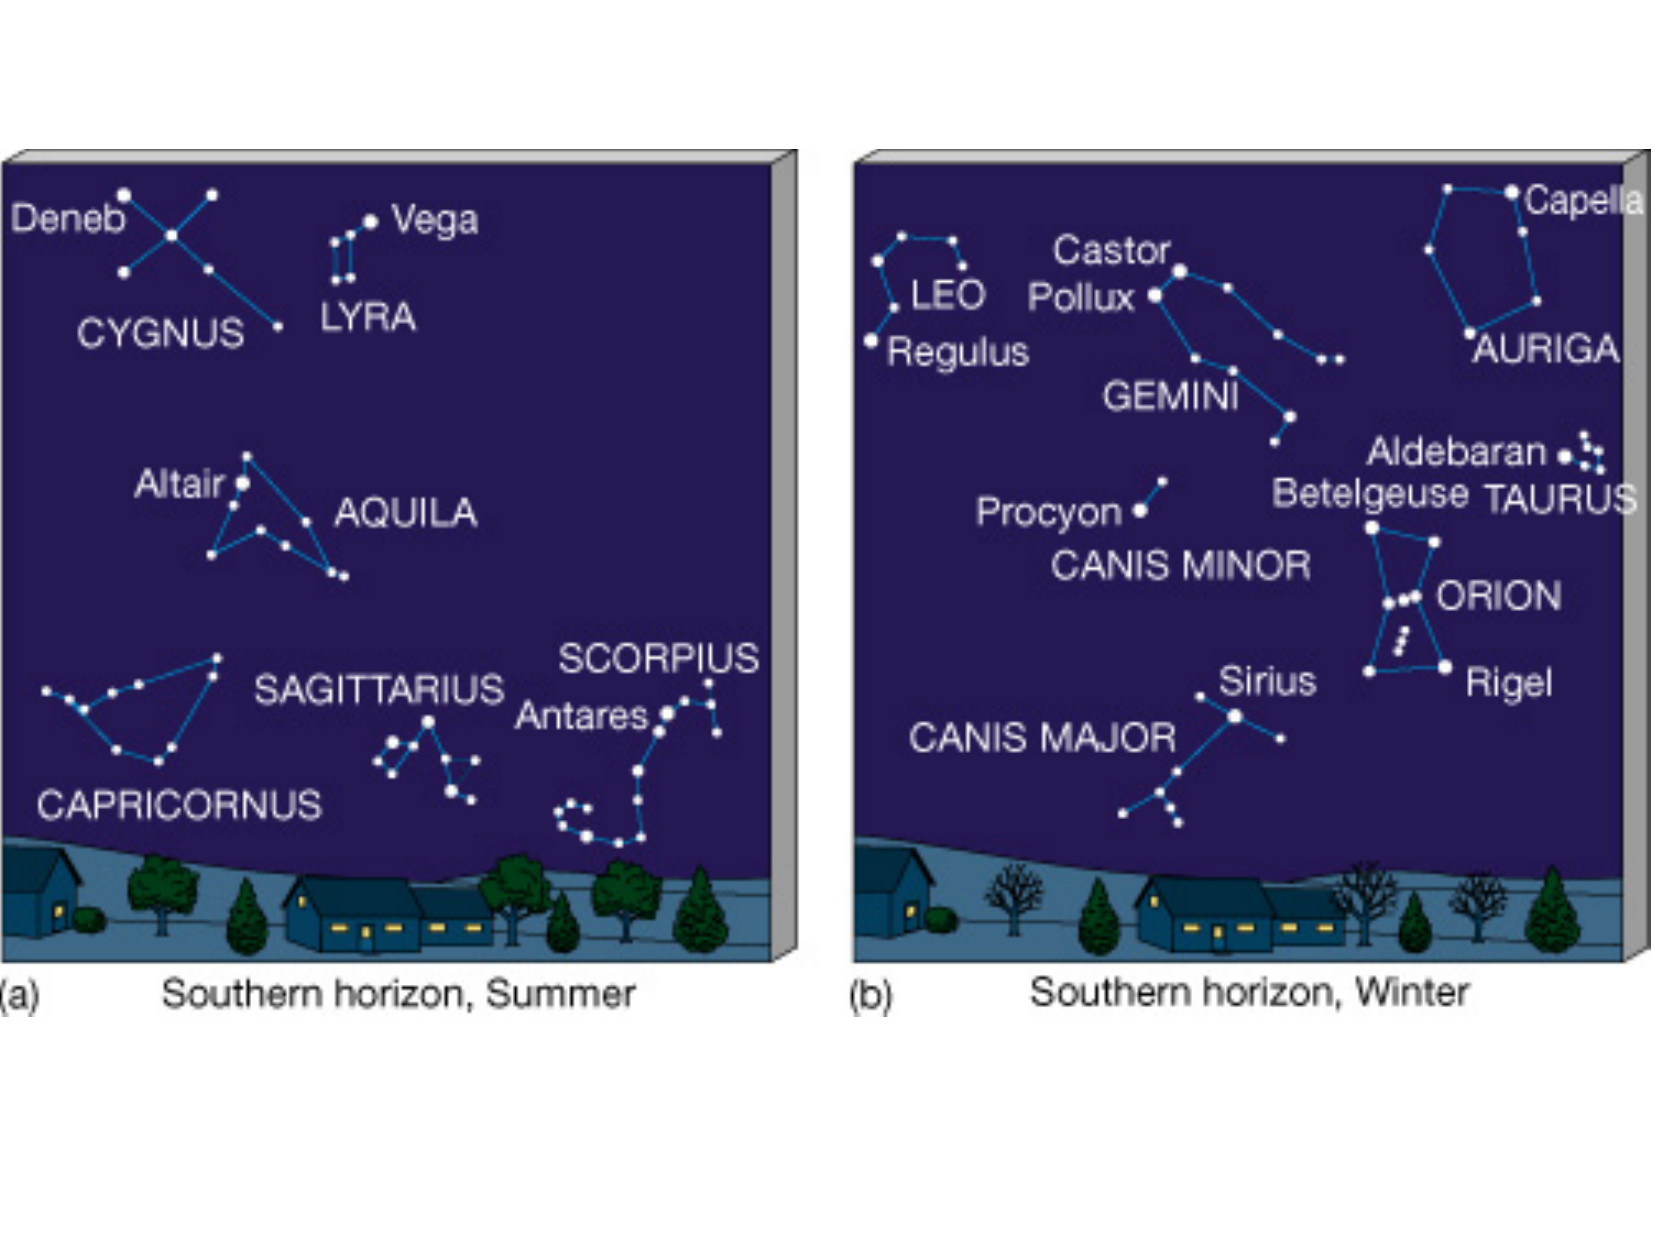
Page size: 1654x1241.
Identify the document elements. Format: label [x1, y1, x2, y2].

picture [0, 149, 1651, 1017]
